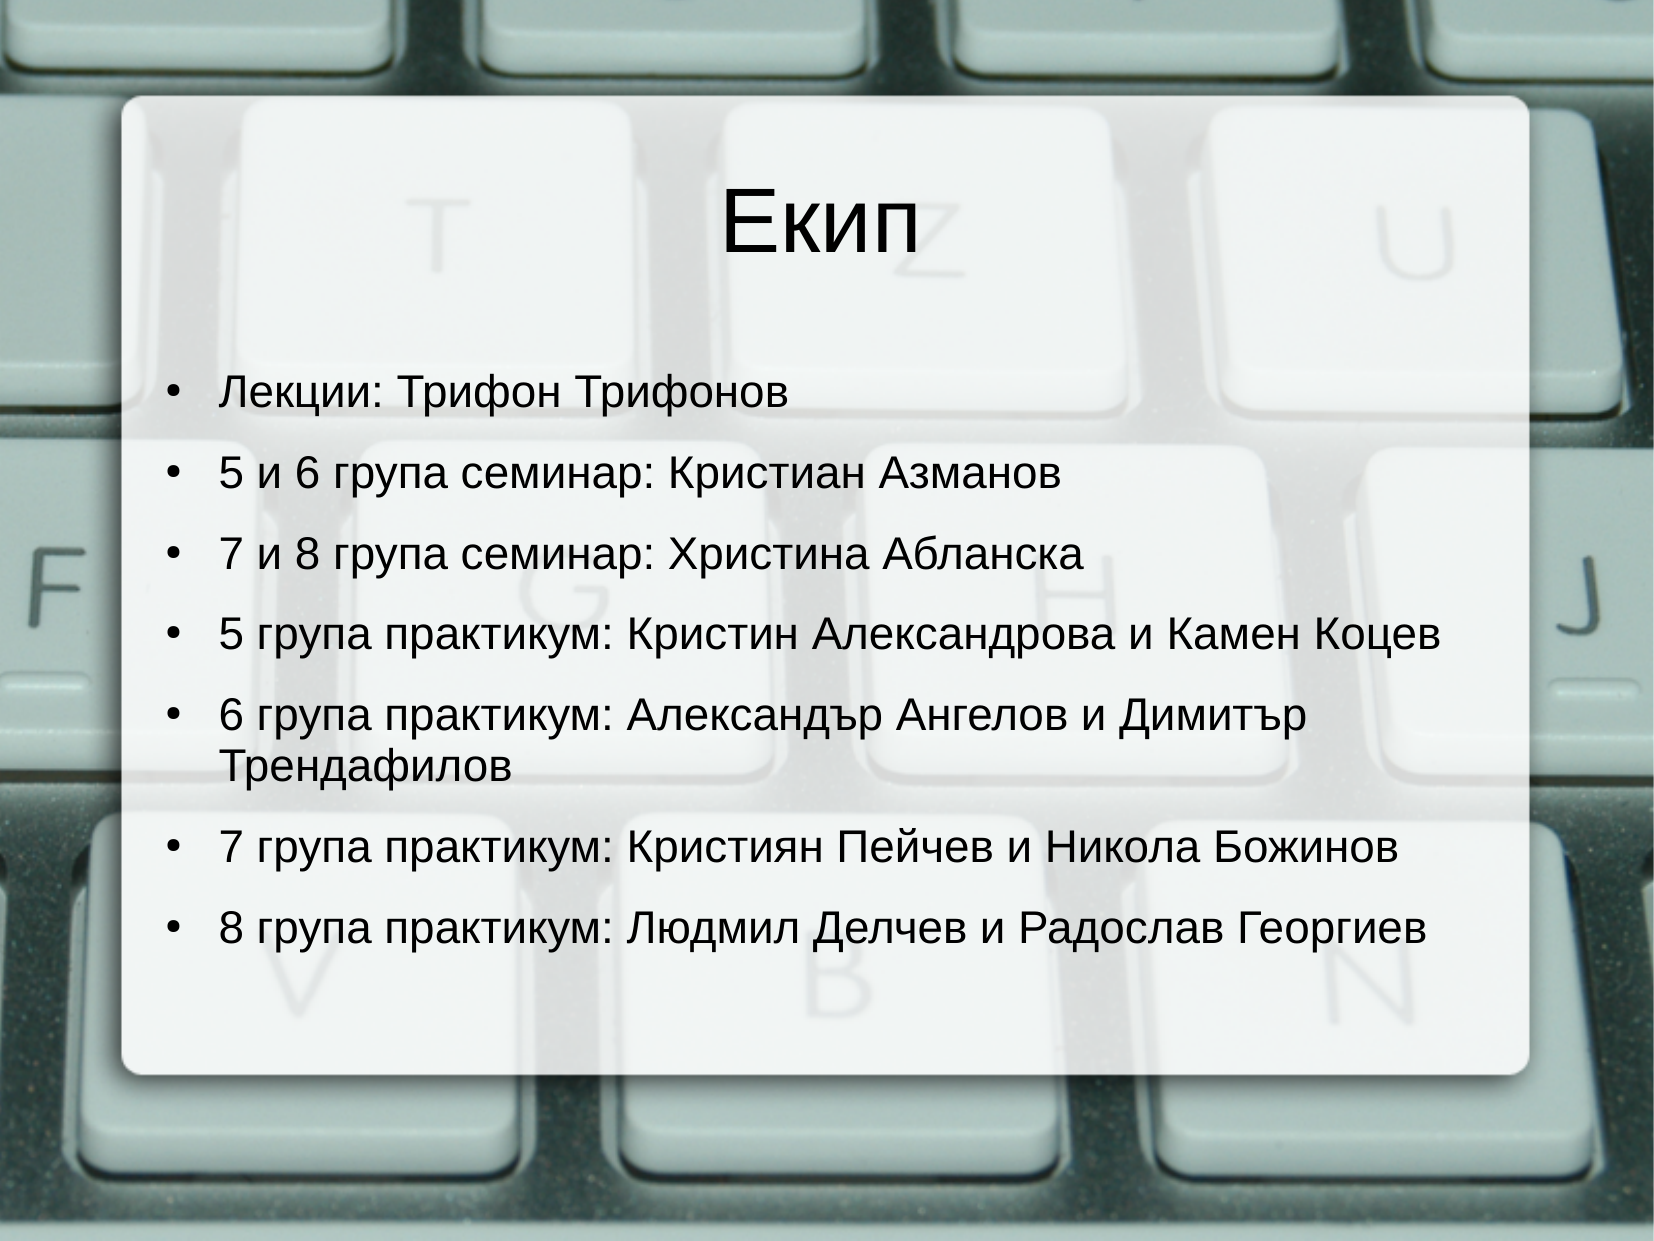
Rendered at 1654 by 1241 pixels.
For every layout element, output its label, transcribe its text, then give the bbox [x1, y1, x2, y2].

picture [0, 0, 1654, 1241]
list Лекции: Трифон Трифонов 5 и 6 група семинар: Кристиан Азманов 7 и 8 група семинар: Христина Абланска 5 група практикум: Кристин Александрова и Камен Коцев 6 група практикум: Александър Ангелов и Димитър Трендафилов 7 група практикум: Кристиян Пейчев и Никола Божинов 8 група практикум: Людмил Делчев и Радослав Георгиев [147, 366, 1506, 981]
title Екип [135, 117, 1506, 325]
